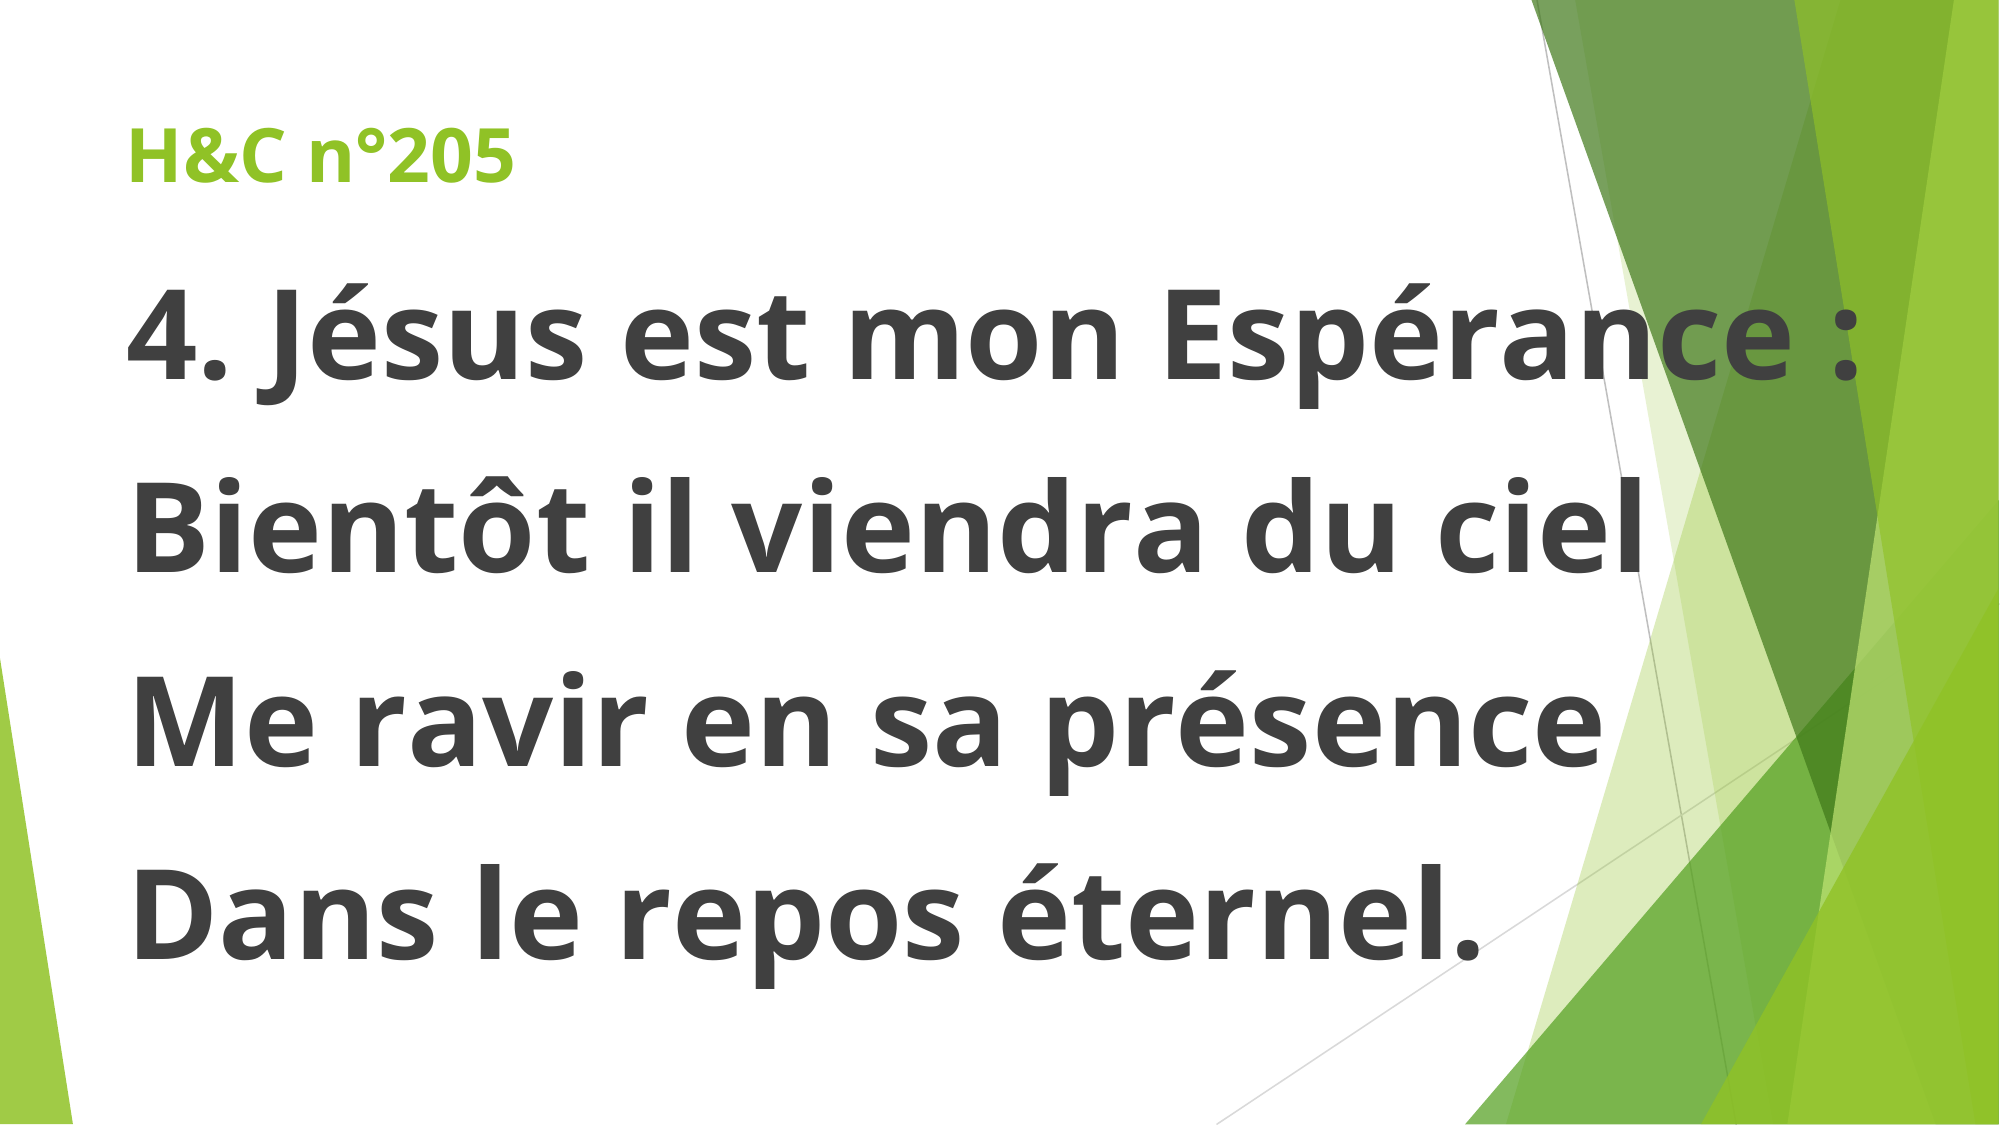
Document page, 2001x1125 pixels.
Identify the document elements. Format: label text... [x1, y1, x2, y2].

text_box 4. Jésus est mon Espérance : Bientôt il viendra du ciel Me ravir en sa présence Dans le repos éternel. [111, 224, 1949, 1063]
text_box H&C n°205 [111, 99, 1522, 224]
